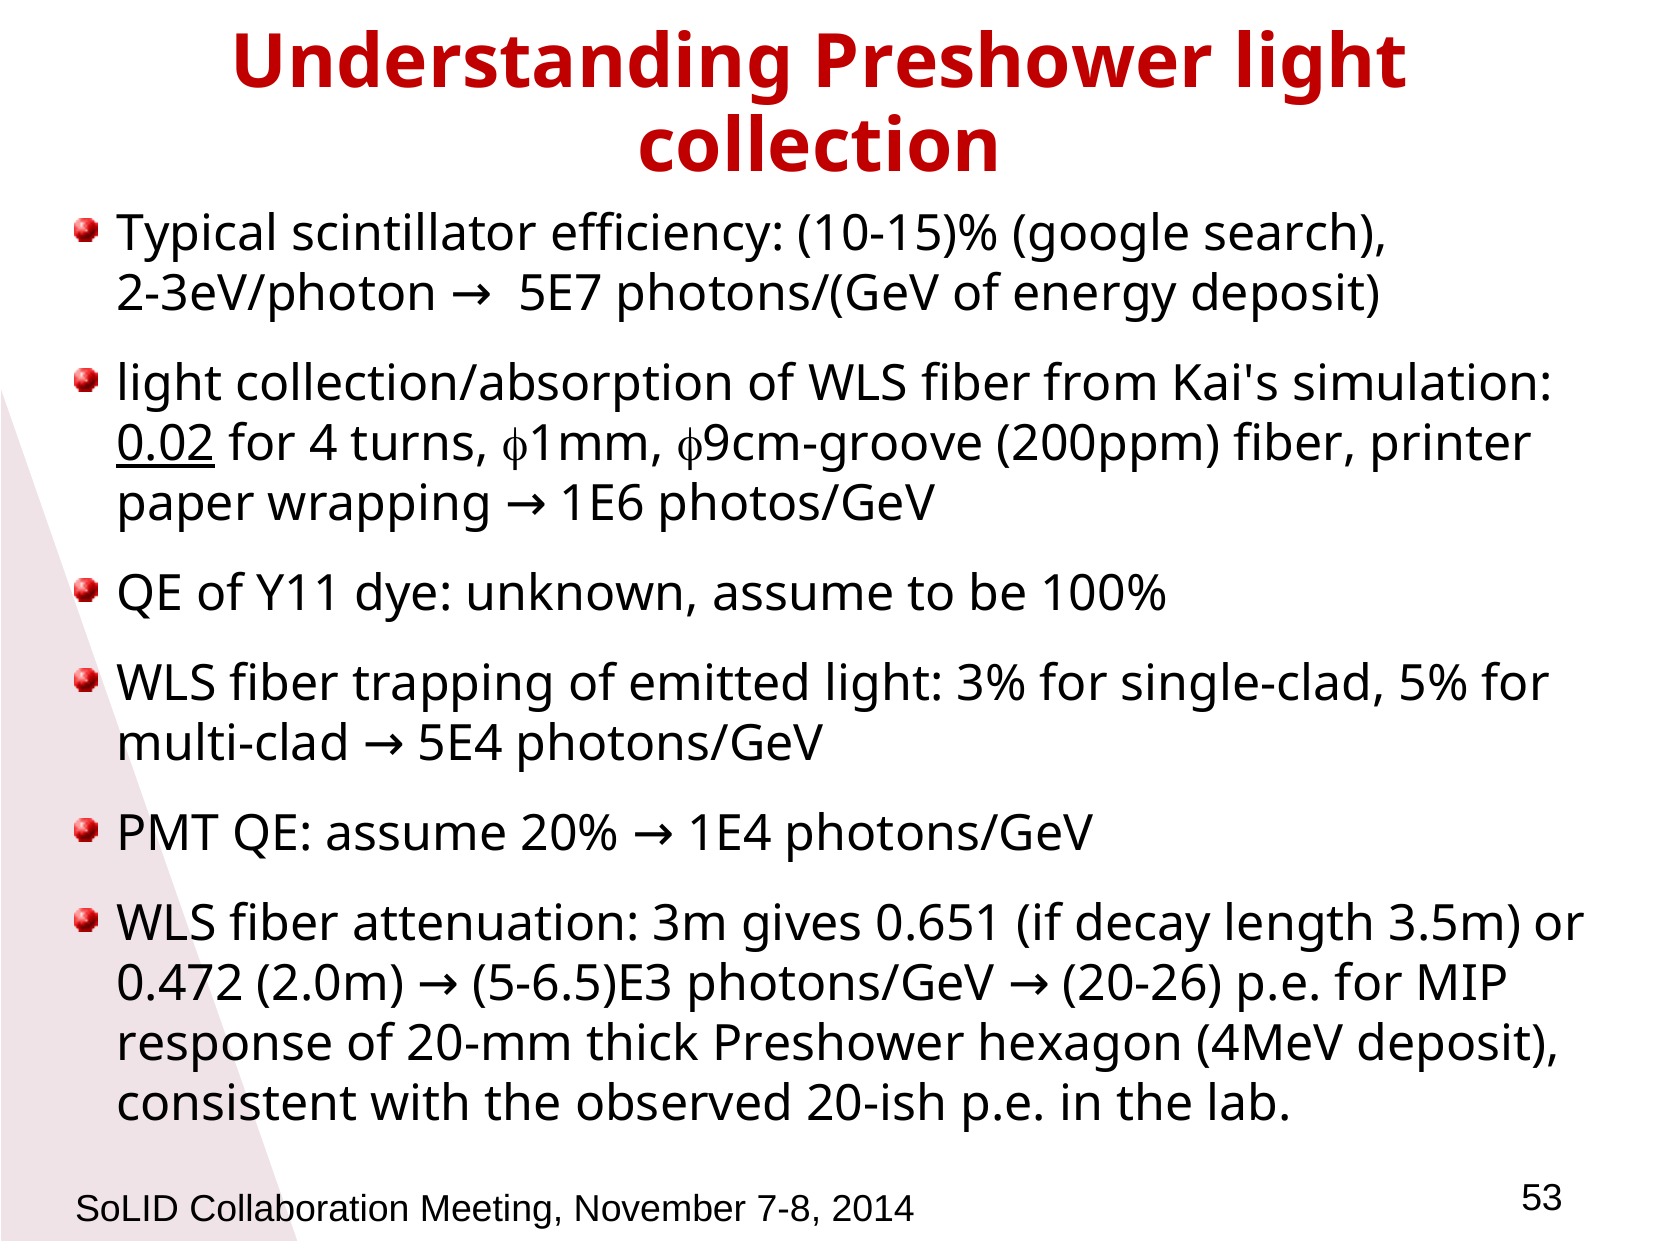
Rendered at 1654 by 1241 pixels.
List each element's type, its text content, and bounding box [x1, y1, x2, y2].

text_box Typical scintillator efficiency: (10-15)% (google search), 2-3eV/photon → 5E7 photons/(GeV of energy deposit) light collection/absorption of WLS fiber from Kai's simulation: 0.02 for 4 turns, f1mm, f9cm-groove (200ppm) fiber, printer paper wrapping → 1E6 photos/GeV QE of Y11 dye: unknown, assume to be 100% WLS fiber trapping of emitted light: 3% for single-clad, 5% for multi-clad → 5E4 photons/GeV PMT QE: assume 20% → 1E4 photons/GeV WLS fiber attenuation: 3m gives 0.651 (if decay length 3.5m) or 0.472 (2.0m) → (5-6.5)E3 photons/GeV → (20-26) p.e. for MIP response of 20-mm thick Preshower hexagon (4MeV deposit), consistent with the observed 20-ish p.e. in the lab. [37, 192, 1602, 1138]
title Understanding Preshower light collection [68, 13, 1571, 152]
